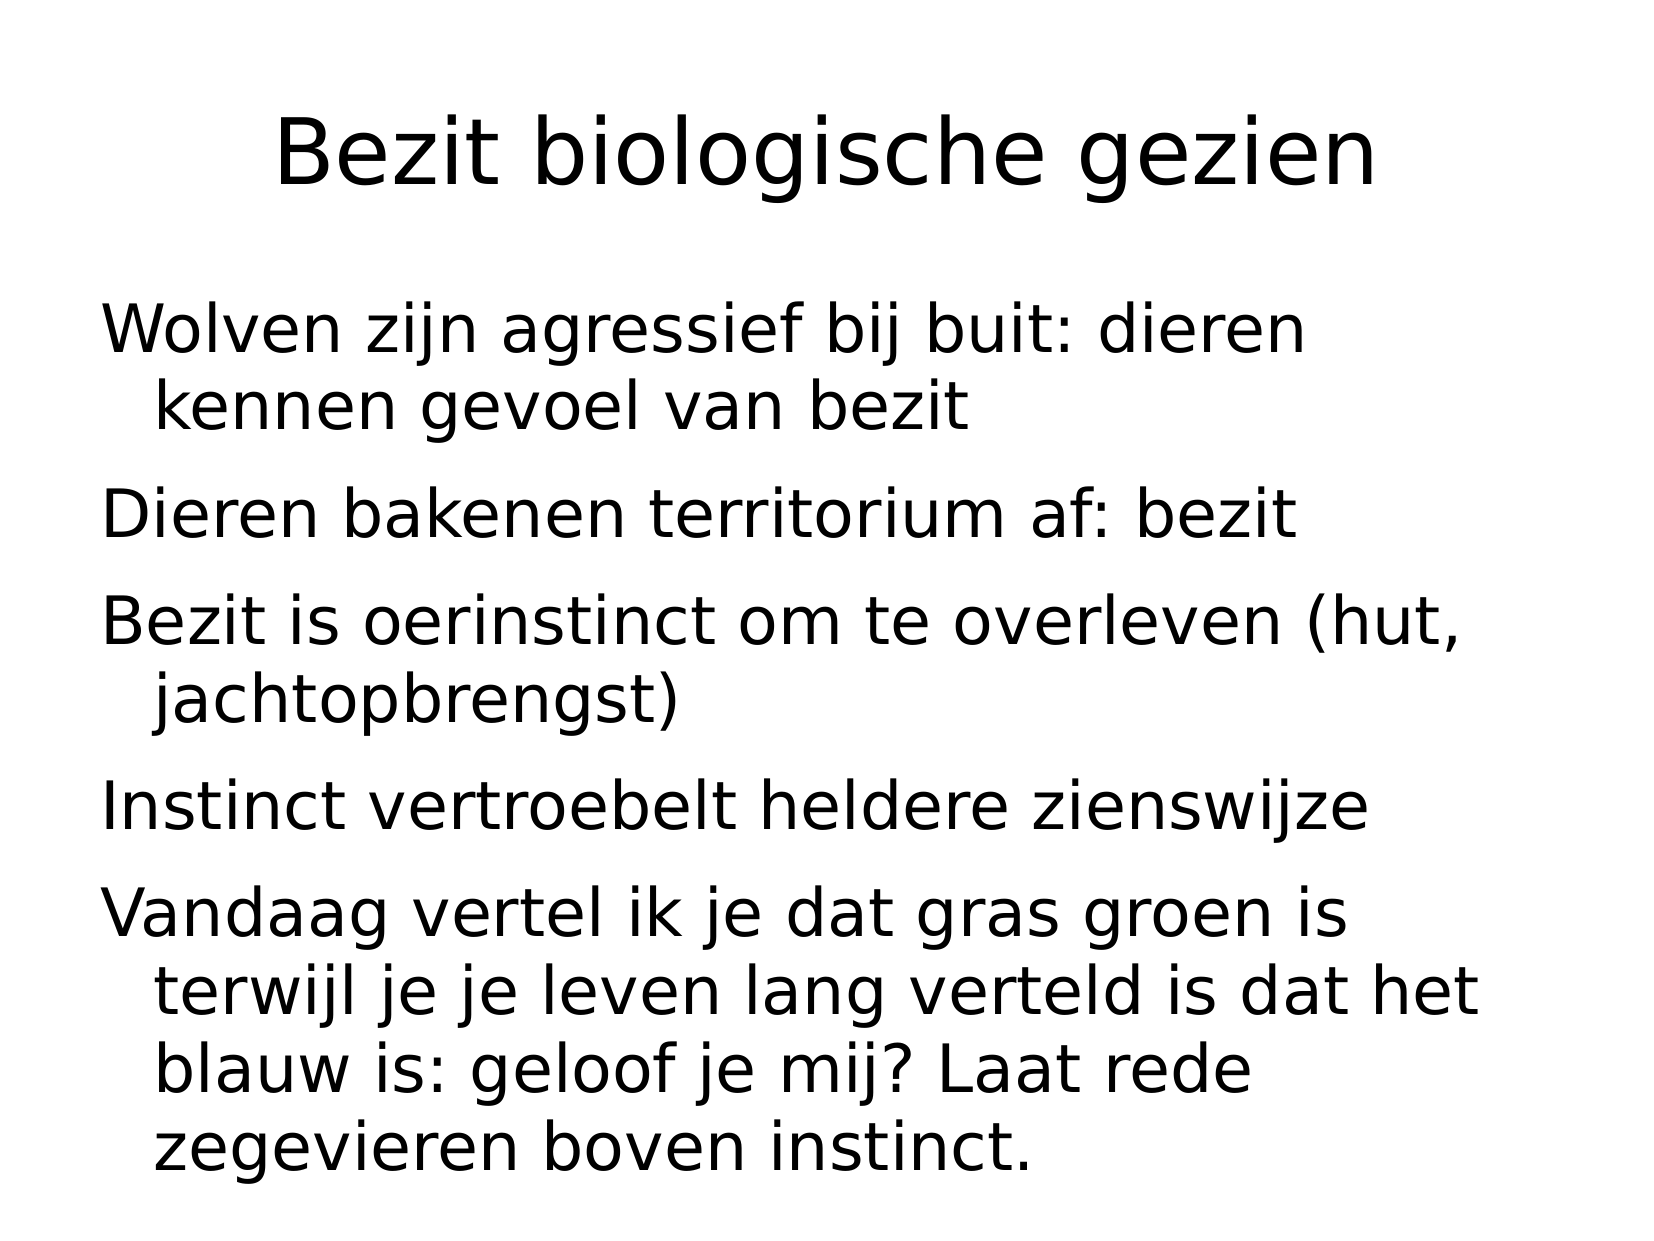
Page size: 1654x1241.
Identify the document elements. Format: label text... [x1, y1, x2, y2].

list Wolven zijn agressief bij buit: dieren kennen gevoel van bezit Dieren bakenen territorium af: bezit Bezit is oerinstinct om te overleven (hut, jachtopbrengst) Instinct vertroebelt heldere zienswijze Vandaag vertel ik je dat gras groen is terwijl je je leven lang verteld is dat het blauw is: geloof je mij? Laat rede zegevieren boven instinct. [82, 290, 1571, 1187]
title Bezit biologische gezien [82, 56, 1571, 250]
